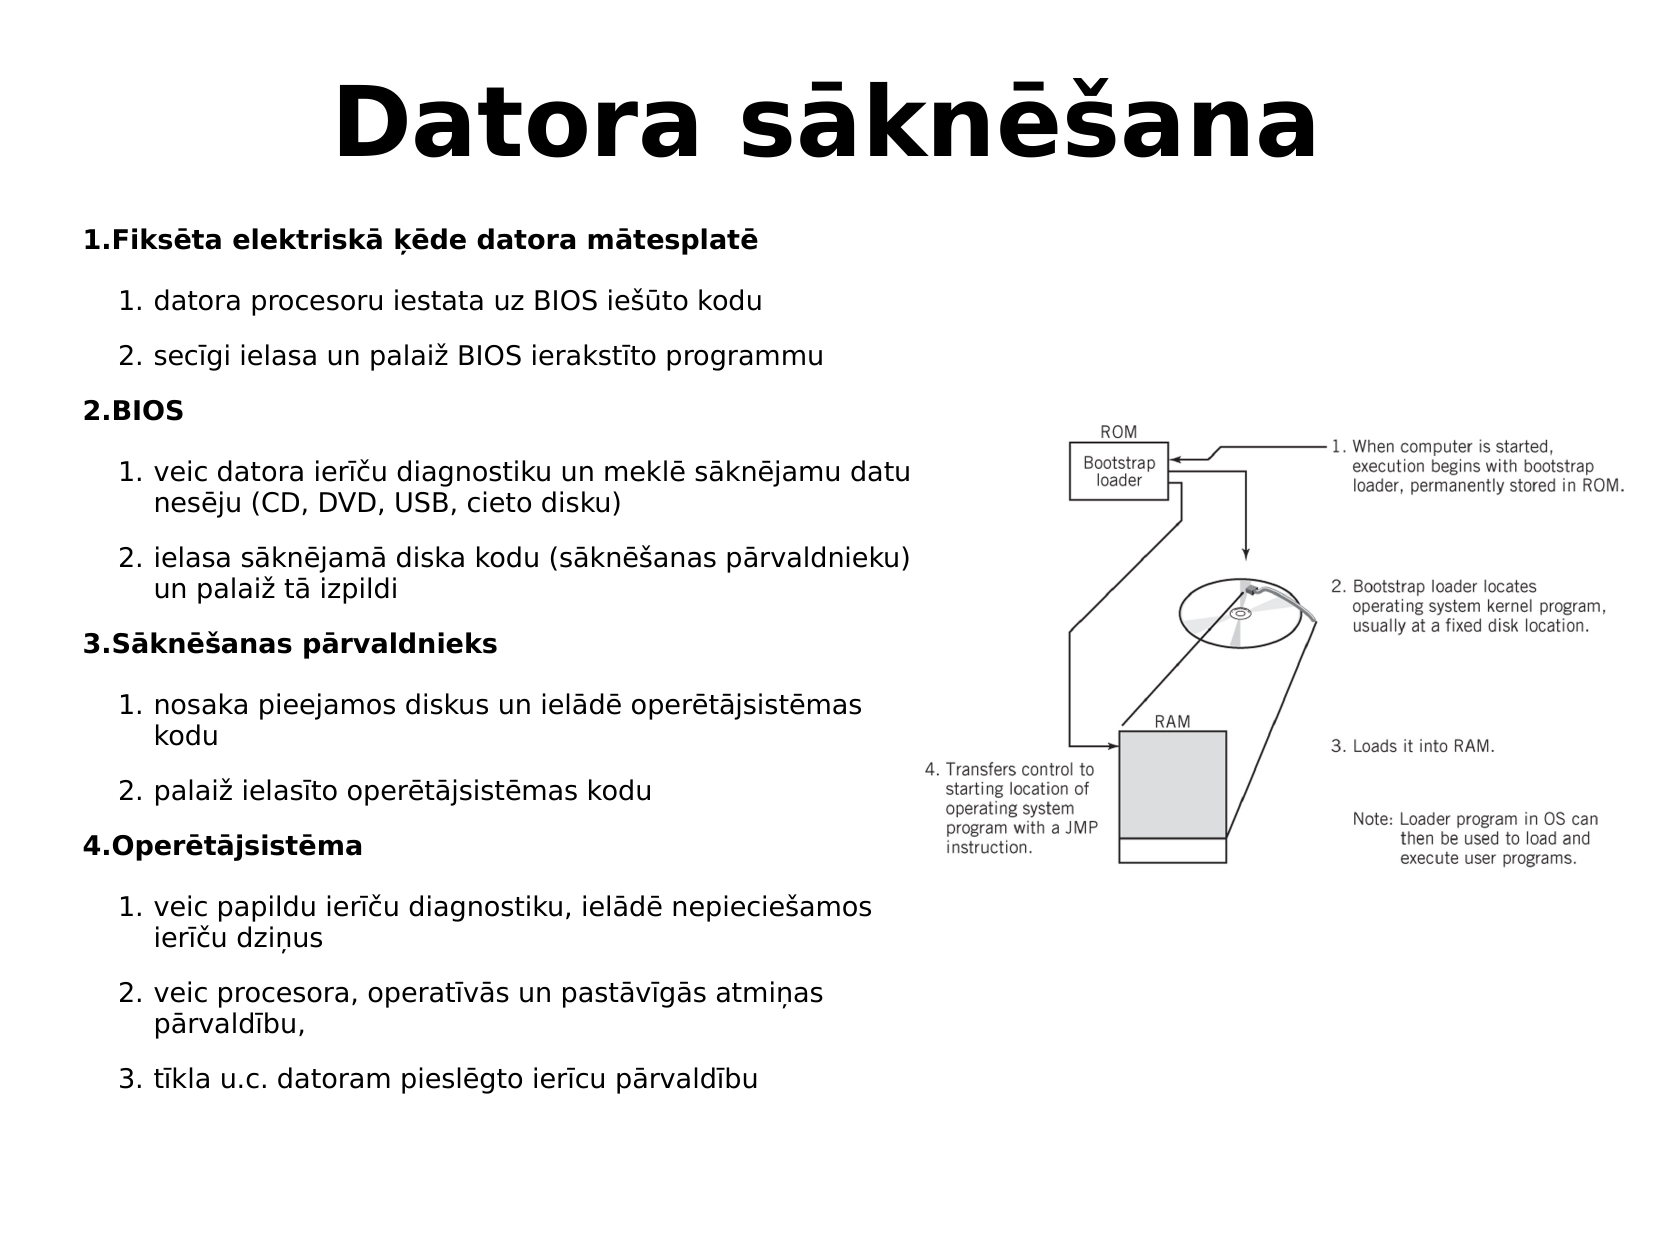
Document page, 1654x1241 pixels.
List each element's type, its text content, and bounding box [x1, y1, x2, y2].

picture [919, 419, 1630, 875]
title Datora sāknēšana [82, 49, 1571, 196]
list Fiksēta elektriskā ķēde datora mātesplatē datora procesoru iestata uz BIOS iešūto kodu secīgi ielasa un palaiž BIOS ierakstīto programmu BIOS veic datora ierīču diagnostiku un meklē sāknējamu datu nesēju (CD, DVD, USB, cieto disku) ielasa sāknējamā diska kodu (sāknēšanas pārvaldnieku) un palaiž tā izpildi Sāknēšanas pārvaldnieks nosaka pieejamos diskus un ielādē operētājsistēmas kodu palaiž ielasīto operētājsistēmas kodu Operētājsistēma veic papildu ierīču diagnostiku, ielādē nepieciešamos ierīču dziņus veic procesora, operatīvās un pastāvīgās atmiņas pārvaldību, tīkla u.c. datoram pieslēgto ierīcu pārvaldību [82, 225, 922, 1186]
